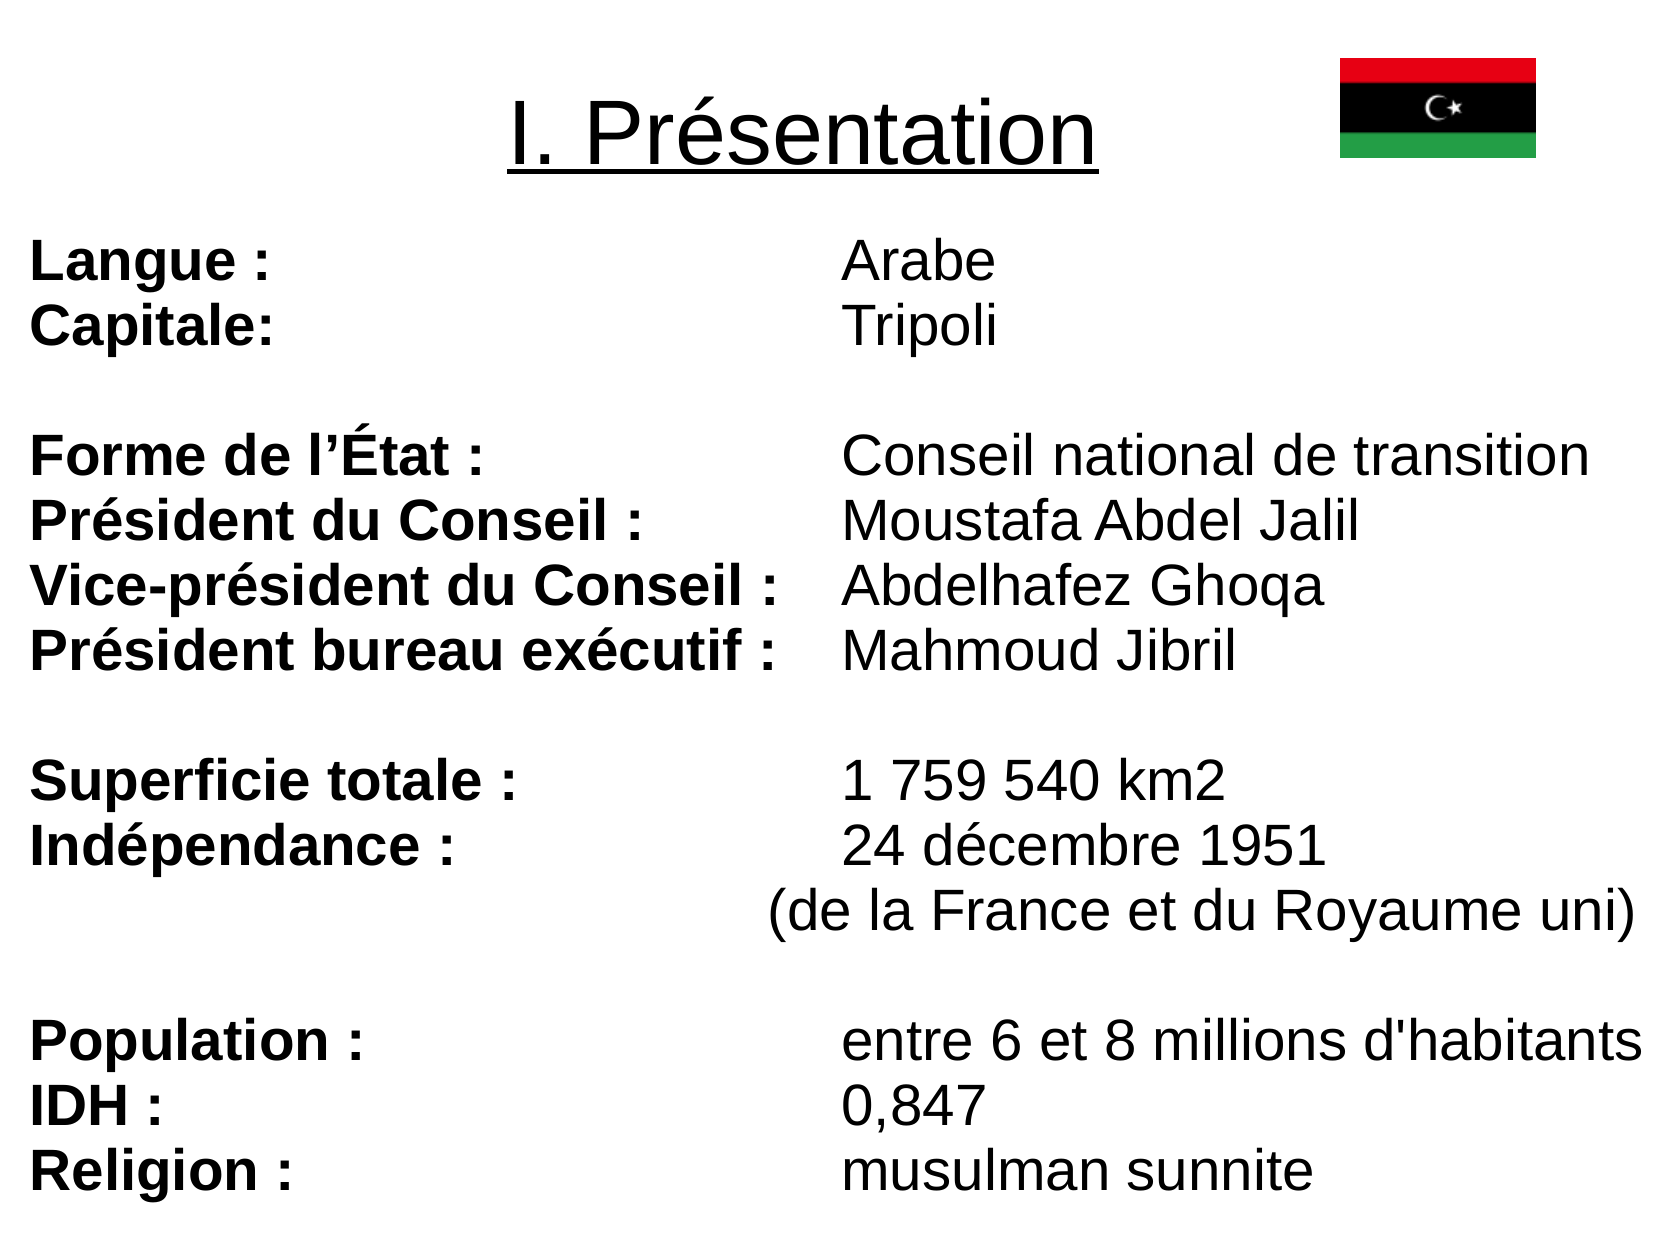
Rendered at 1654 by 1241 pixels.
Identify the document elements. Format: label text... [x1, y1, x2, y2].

title I. Présentation [59, 29, 1548, 237]
subtitle Langue : Arabe Capitale: Tripoli Forme de l’État : Conseil national de transition Président du Conseil : Moustafa Abdel Jalil Vice-président du Conseil : Abdelhafez Ghoqa Président bureau exécutif : Mahmoud Jibril Superficie totale : 1 759 540 km2 Indépendance : 24 décembre 1951 (de la France et du Royaume uni) Population : entre 6 et 8 millions d'habitants IDH : 0,847 Religion : musulman sunnite [29, 219, 1654, 1211]
